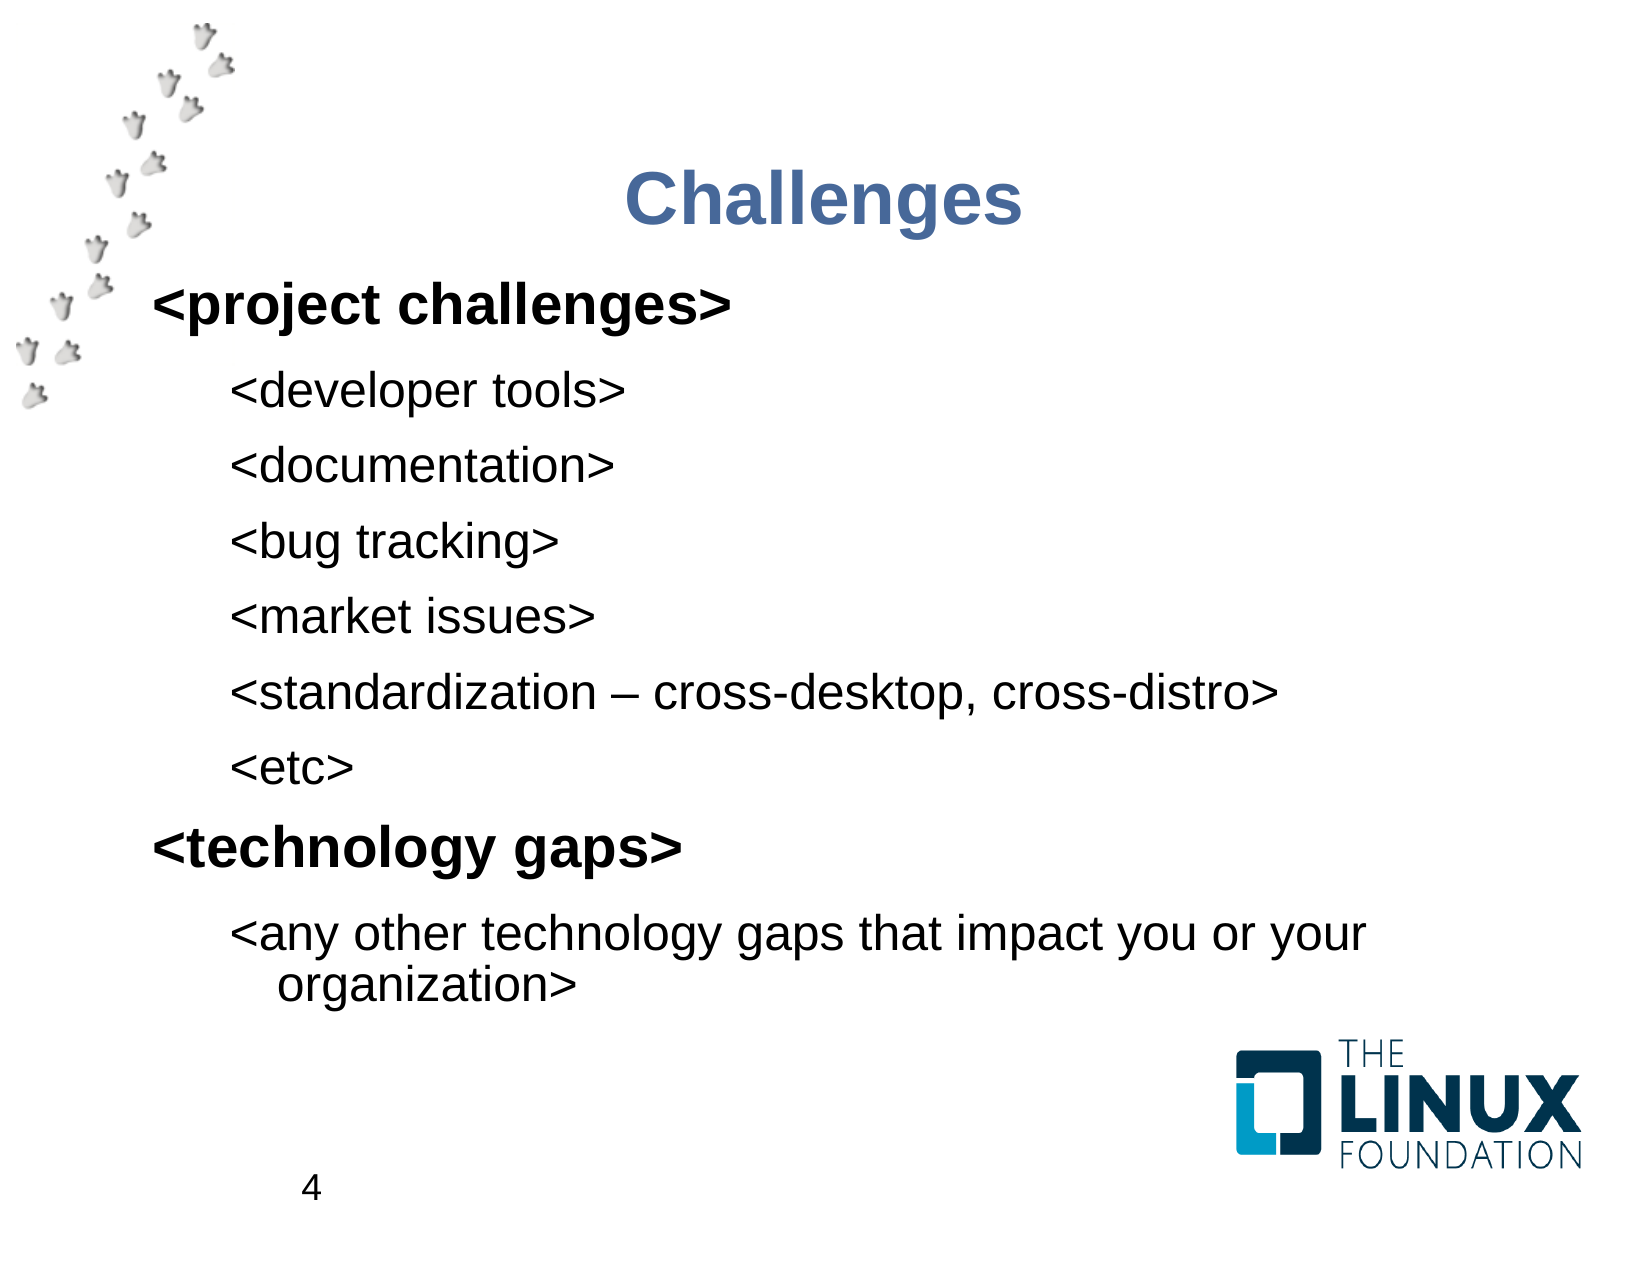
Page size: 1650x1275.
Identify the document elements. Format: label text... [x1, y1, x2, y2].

picture [16, 23, 235, 430]
picture [1515, 1012, 1613, 1200]
list <project challenges> <developer tools> <documentation> <bug tracking> <market issues> <standardization – cross-desktop, cross-distro> <etc> <technology gaps> <any other technology gaps that impact you or your organization> [135, 276, 1515, 1200]
title Challenges [135, 104, 1515, 276]
